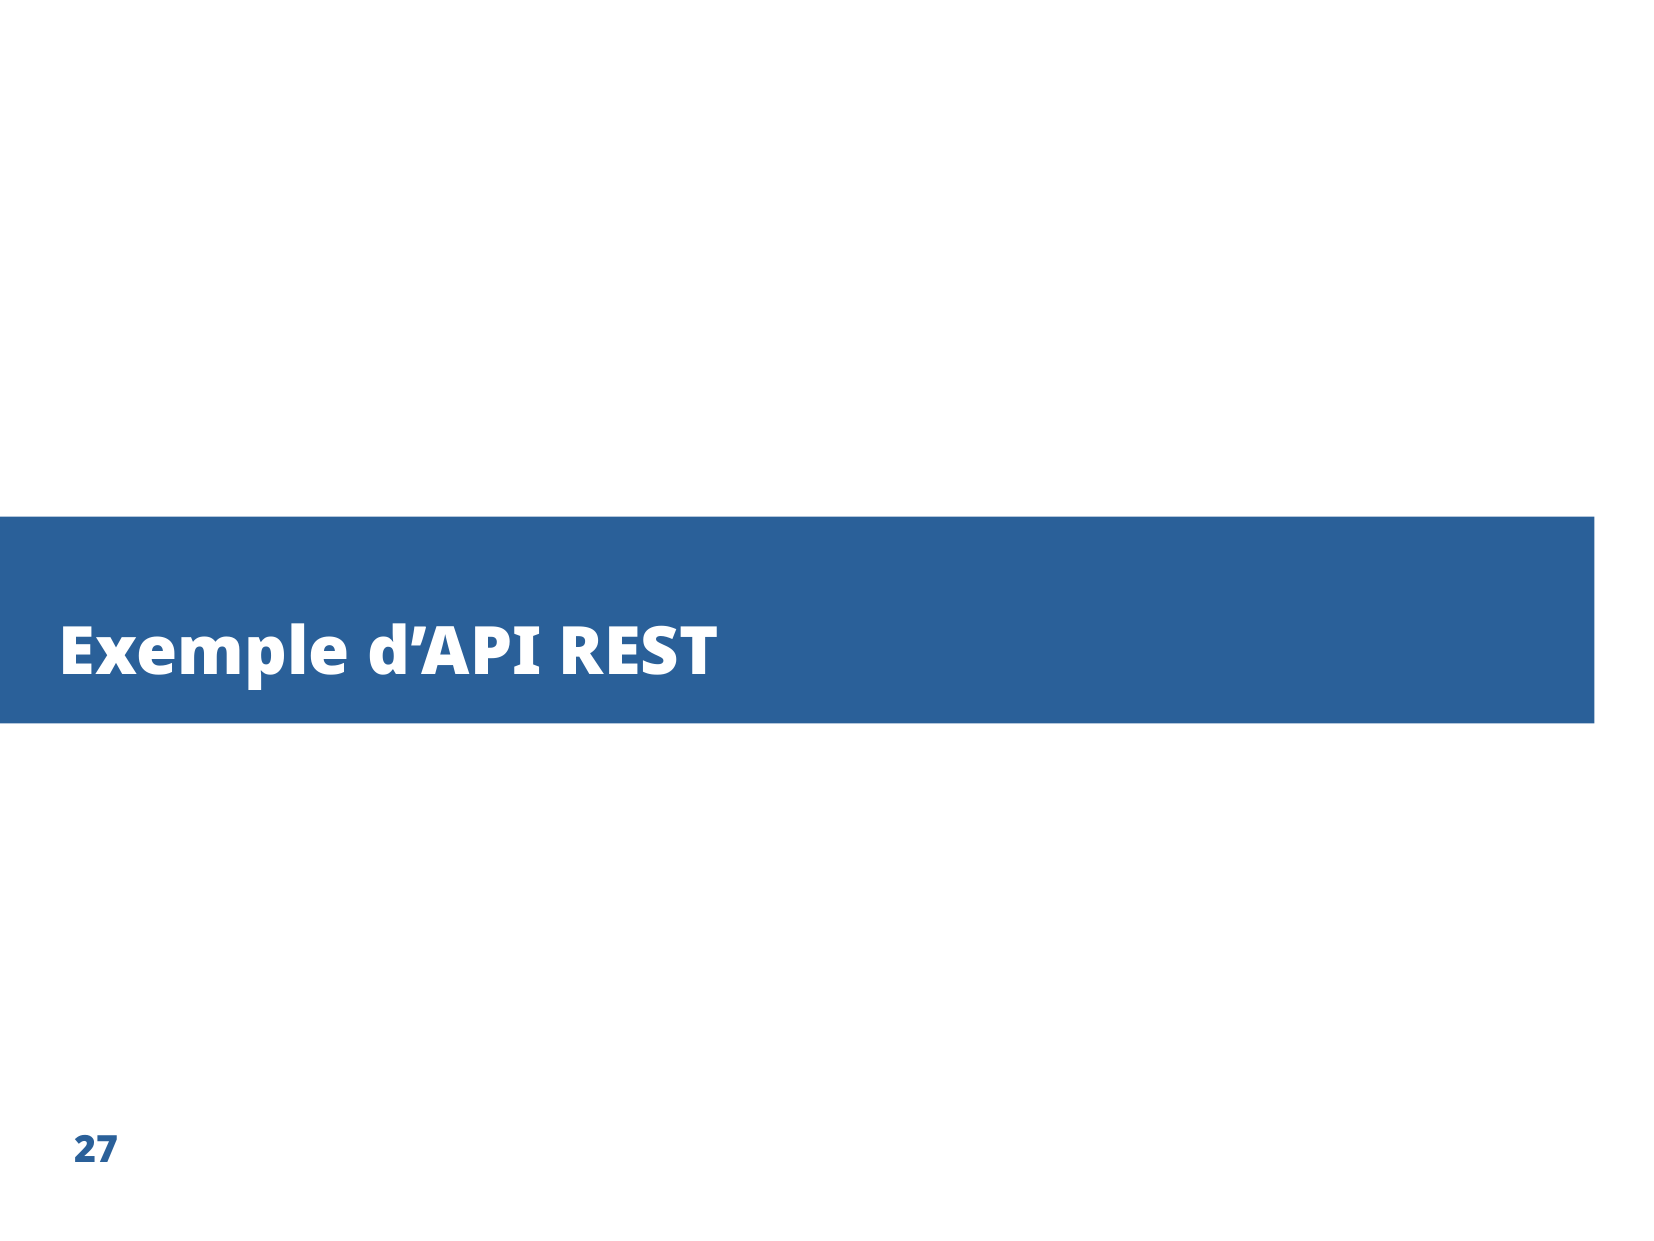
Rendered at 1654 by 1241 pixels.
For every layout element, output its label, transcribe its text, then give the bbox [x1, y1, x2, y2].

title Exemple d’API REST [59, 546, 1595, 694]
